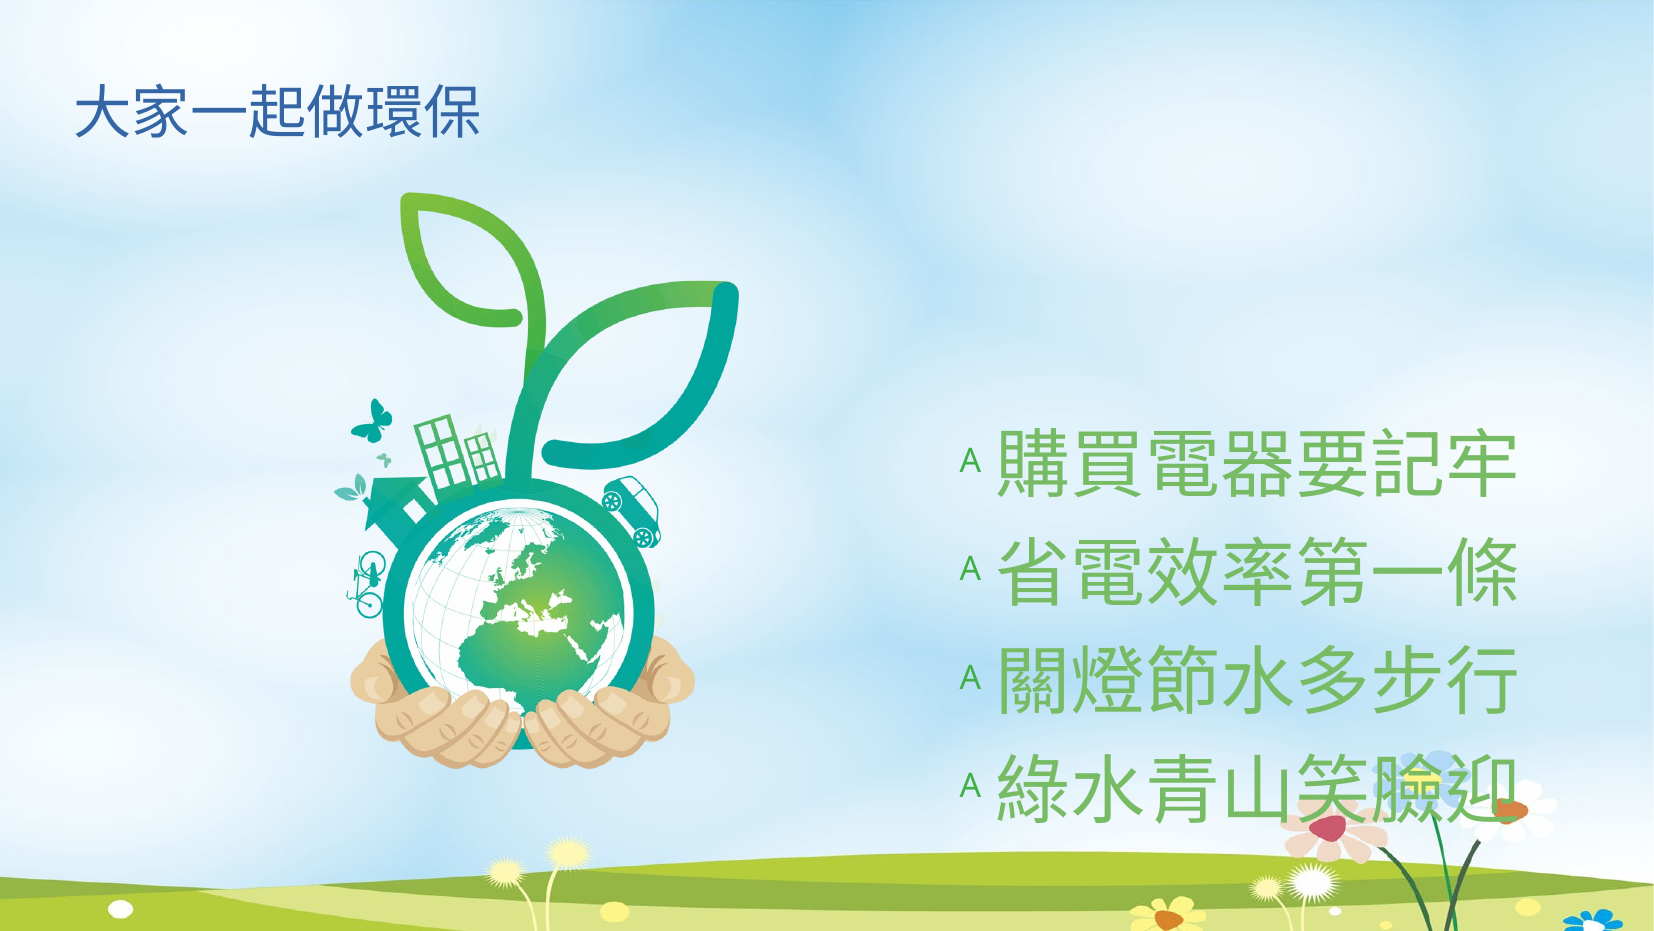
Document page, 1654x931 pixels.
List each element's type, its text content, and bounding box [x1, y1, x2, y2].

picture [0, 0, 1654, 931]
text_box 大家一起做環保 [59, 59, 739, 207]
text_box 購買電器要記牢 省電效率第一條 關燈節水多步行 綠水青山笑臉迎 [944, 295, 1536, 686]
